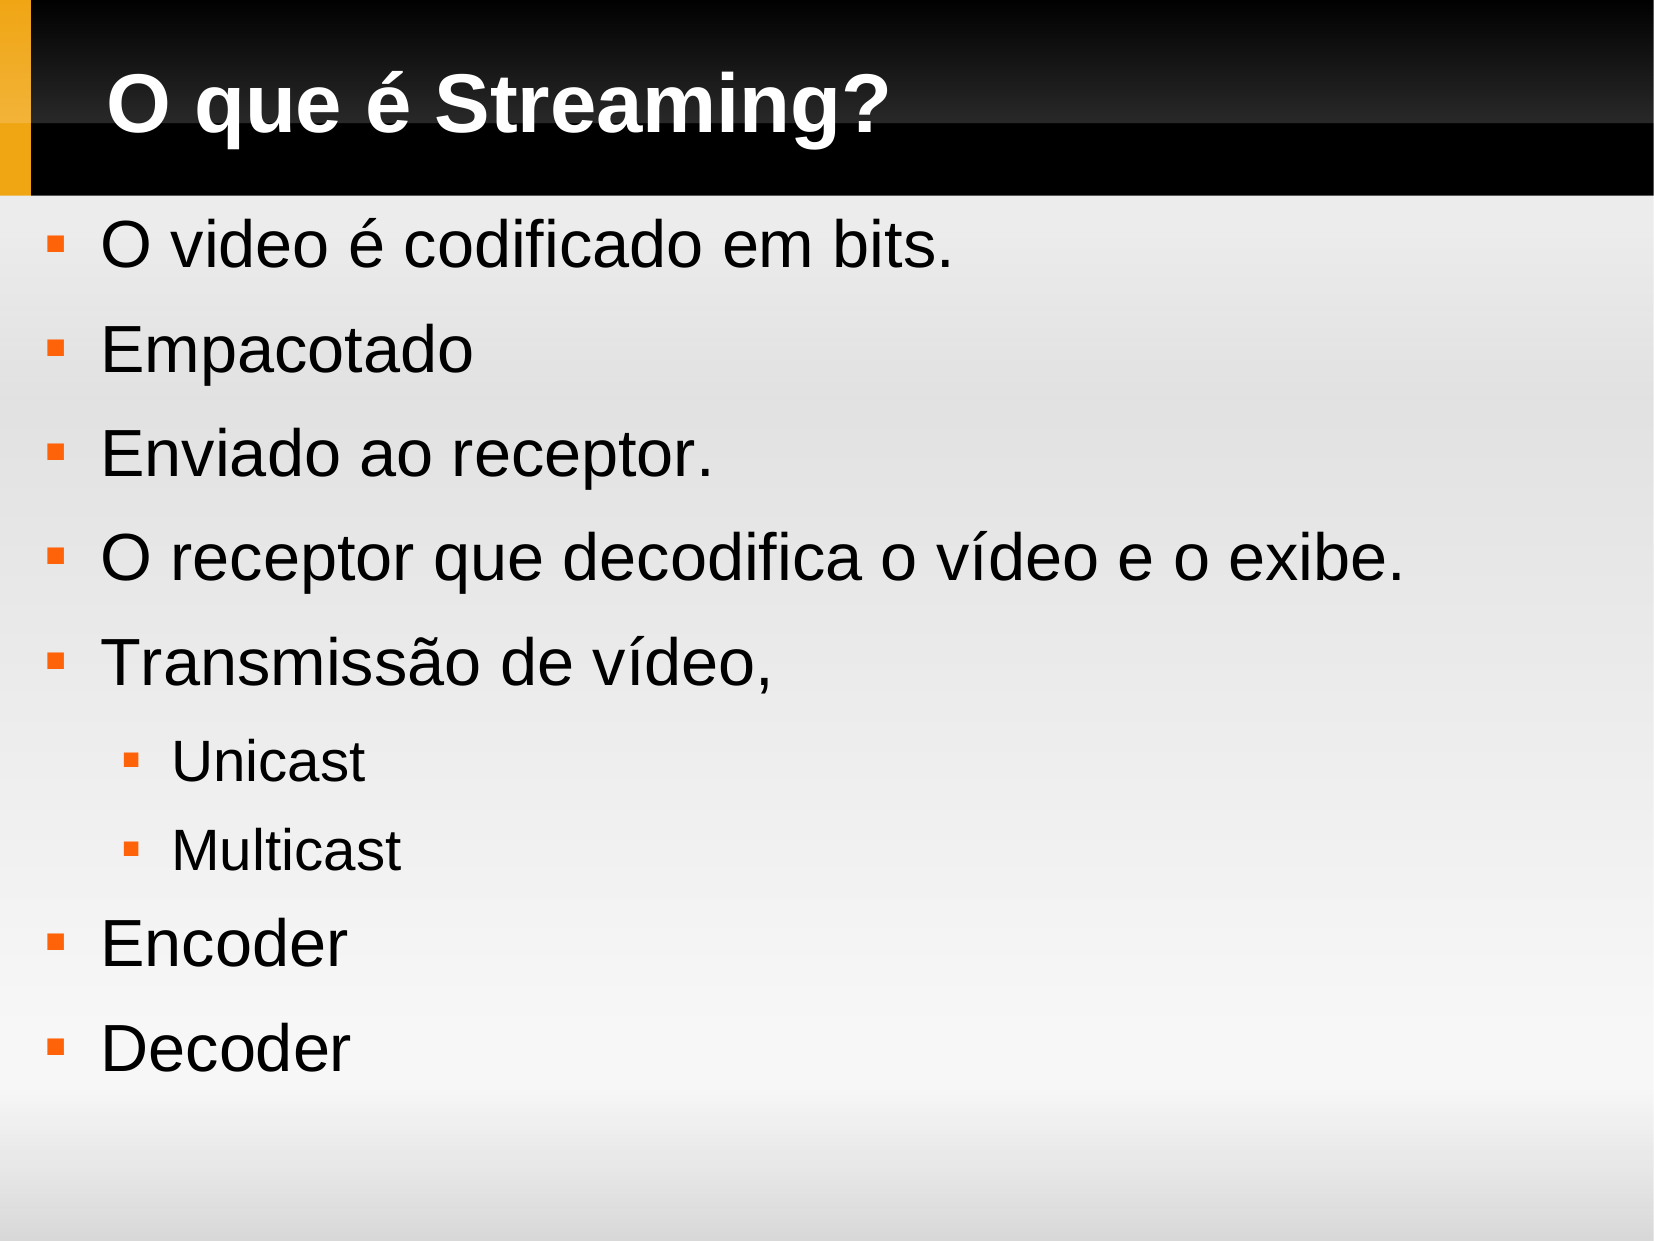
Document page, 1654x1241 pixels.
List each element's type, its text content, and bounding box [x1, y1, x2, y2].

picture [0, 0, 1654, 1241]
title O que é Streaming? [76, 7, 1565, 200]
list O video é codificado em bits. Empacotado Enviado ao receptor. O receptor que decodifica o vídeo e o exibe. Transmissão de vídeo, Unicast Multicast Encoder Decoder [29, 207, 1654, 1217]
